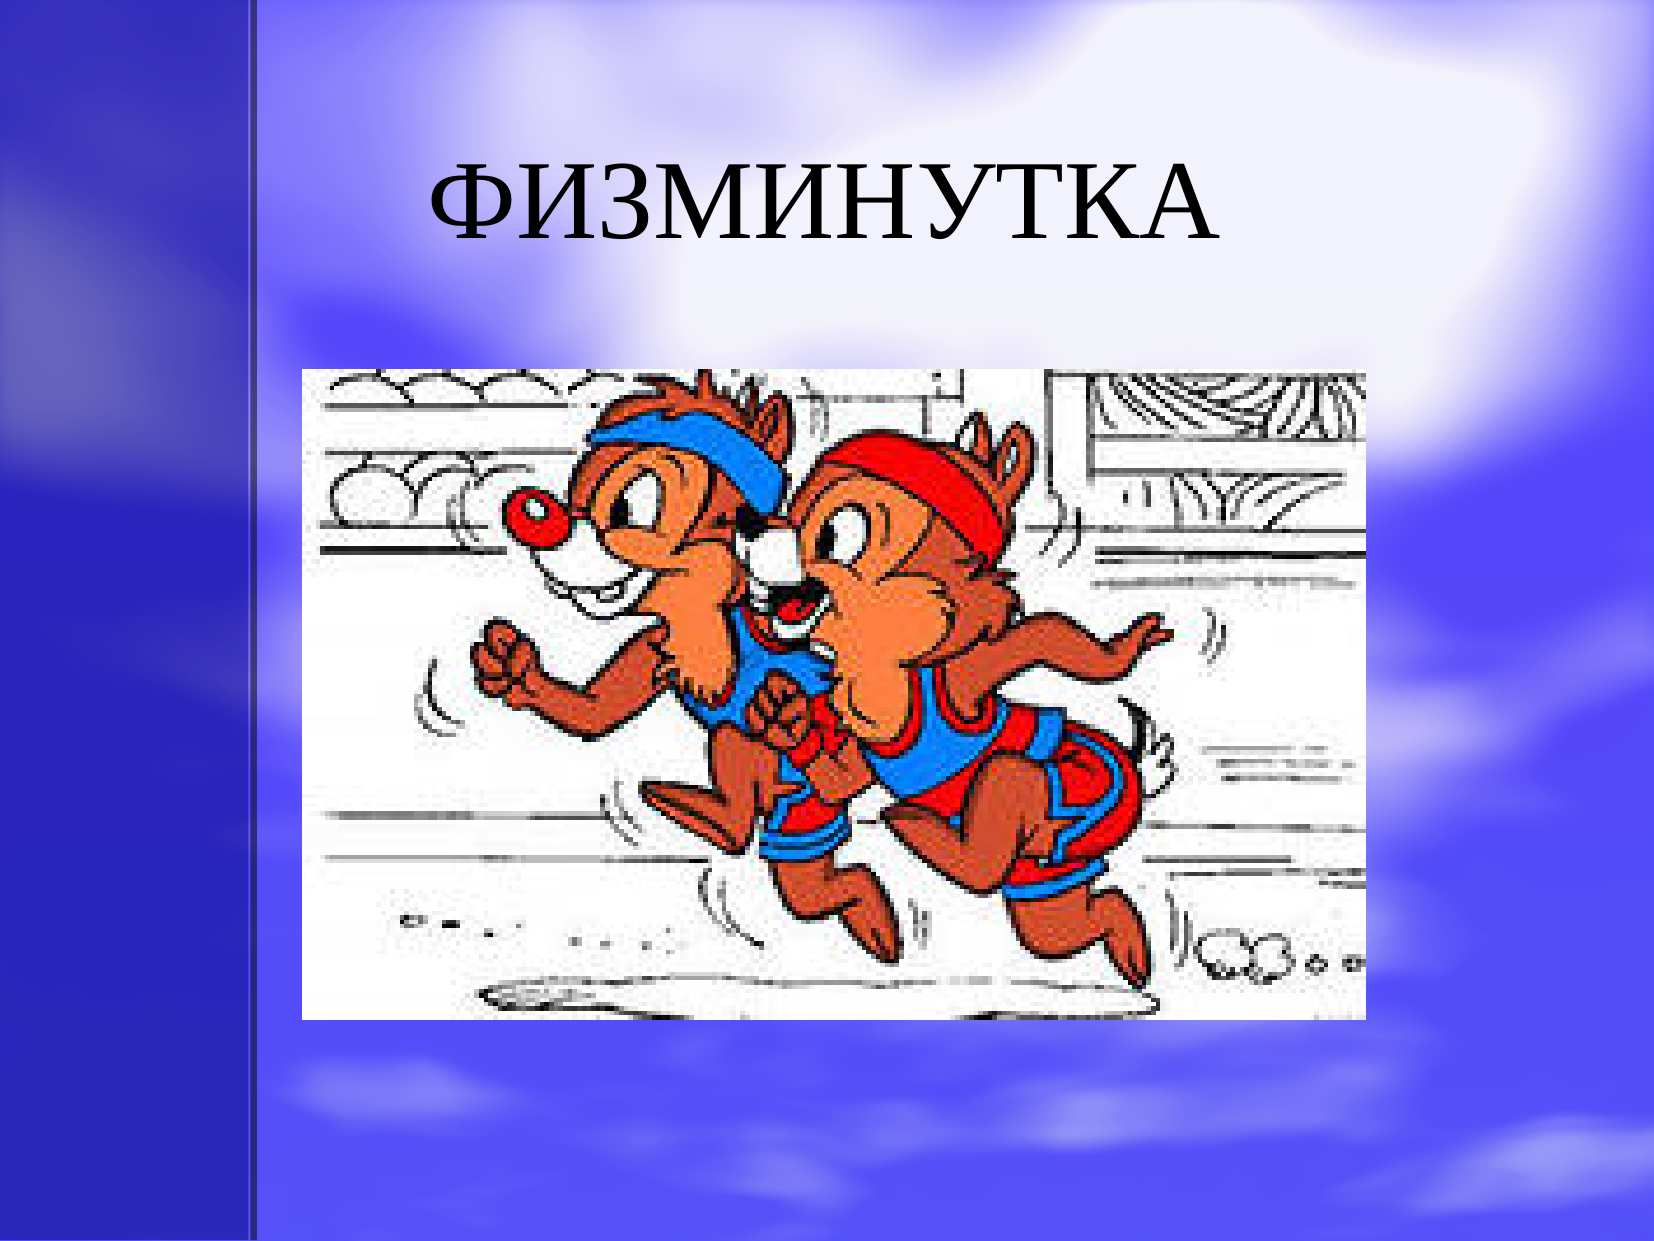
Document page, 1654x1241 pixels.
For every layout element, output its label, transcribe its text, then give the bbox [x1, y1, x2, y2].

picture [302, 369, 1366, 1020]
subtitle ФИЗМИНУТКА [118, 78, 1531, 945]
